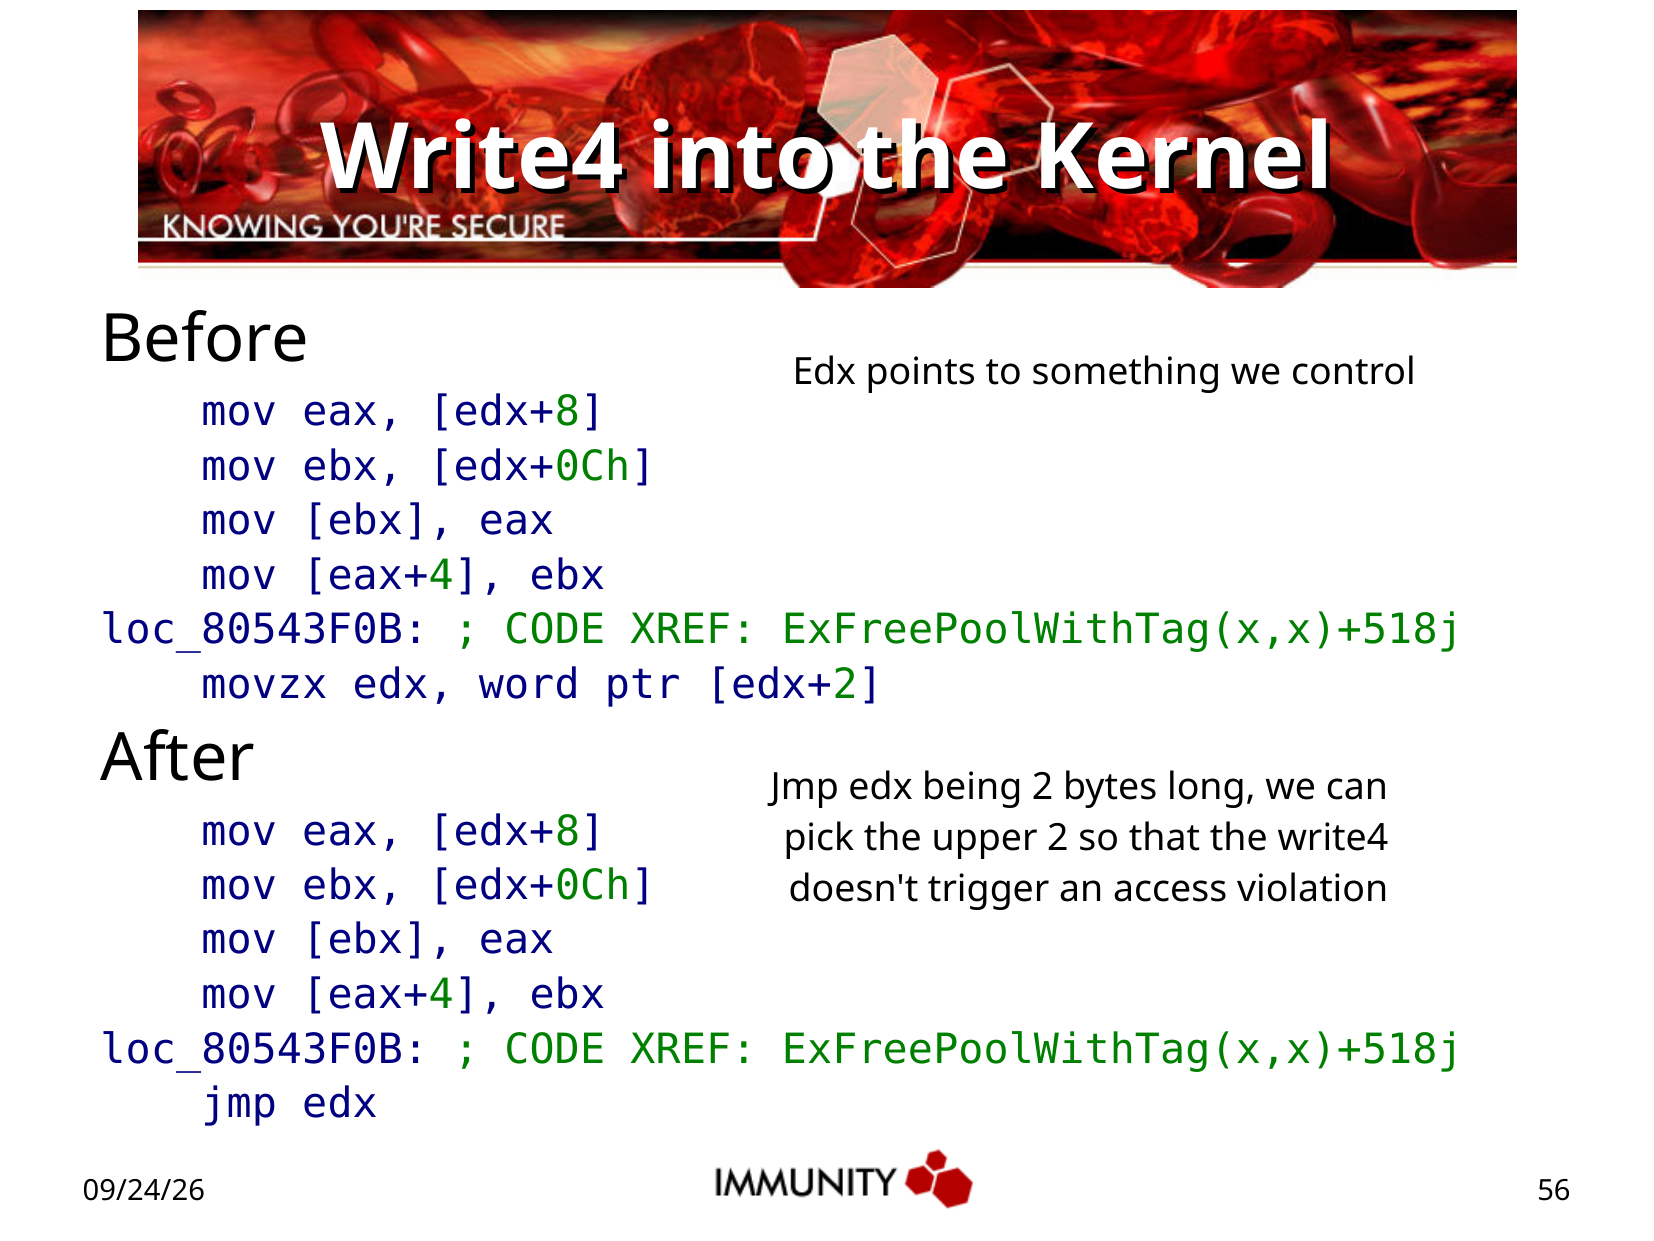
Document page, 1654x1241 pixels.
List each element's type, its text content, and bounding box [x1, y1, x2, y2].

picture [694, 1130, 984, 1235]
picture [138, 10, 1517, 49]
text_box Edx points to something we control [777, 337, 1555, 411]
list After mov eax, [edx+8] mov ebx, [edx+0Ch] mov [ebx], eax mov [eax+4], ebx loc_80543F0B: ; CODE XREF: ExFreePoolWithTag(x,x)+518j jmp edx [82, 709, 1571, 1118]
title Write4 into the Kernel [82, 49, 1571, 257]
text_box Jmp edx being 2 bytes long, we can pick the upper 2 so that the write4 doesn't trigger an access violation [755, 752, 1571, 942]
picture [138, 257, 1517, 288]
list Before mov eax, [edx+8] mov ebx, [edx+0Ch] mov [ebx], eax mov [eax+4], ebx loc_80543F0B: ; CODE XREF: ExFreePoolWithTag(x,x)+518j movzx edx, word ptr [edx+2] [82, 290, 1571, 698]
